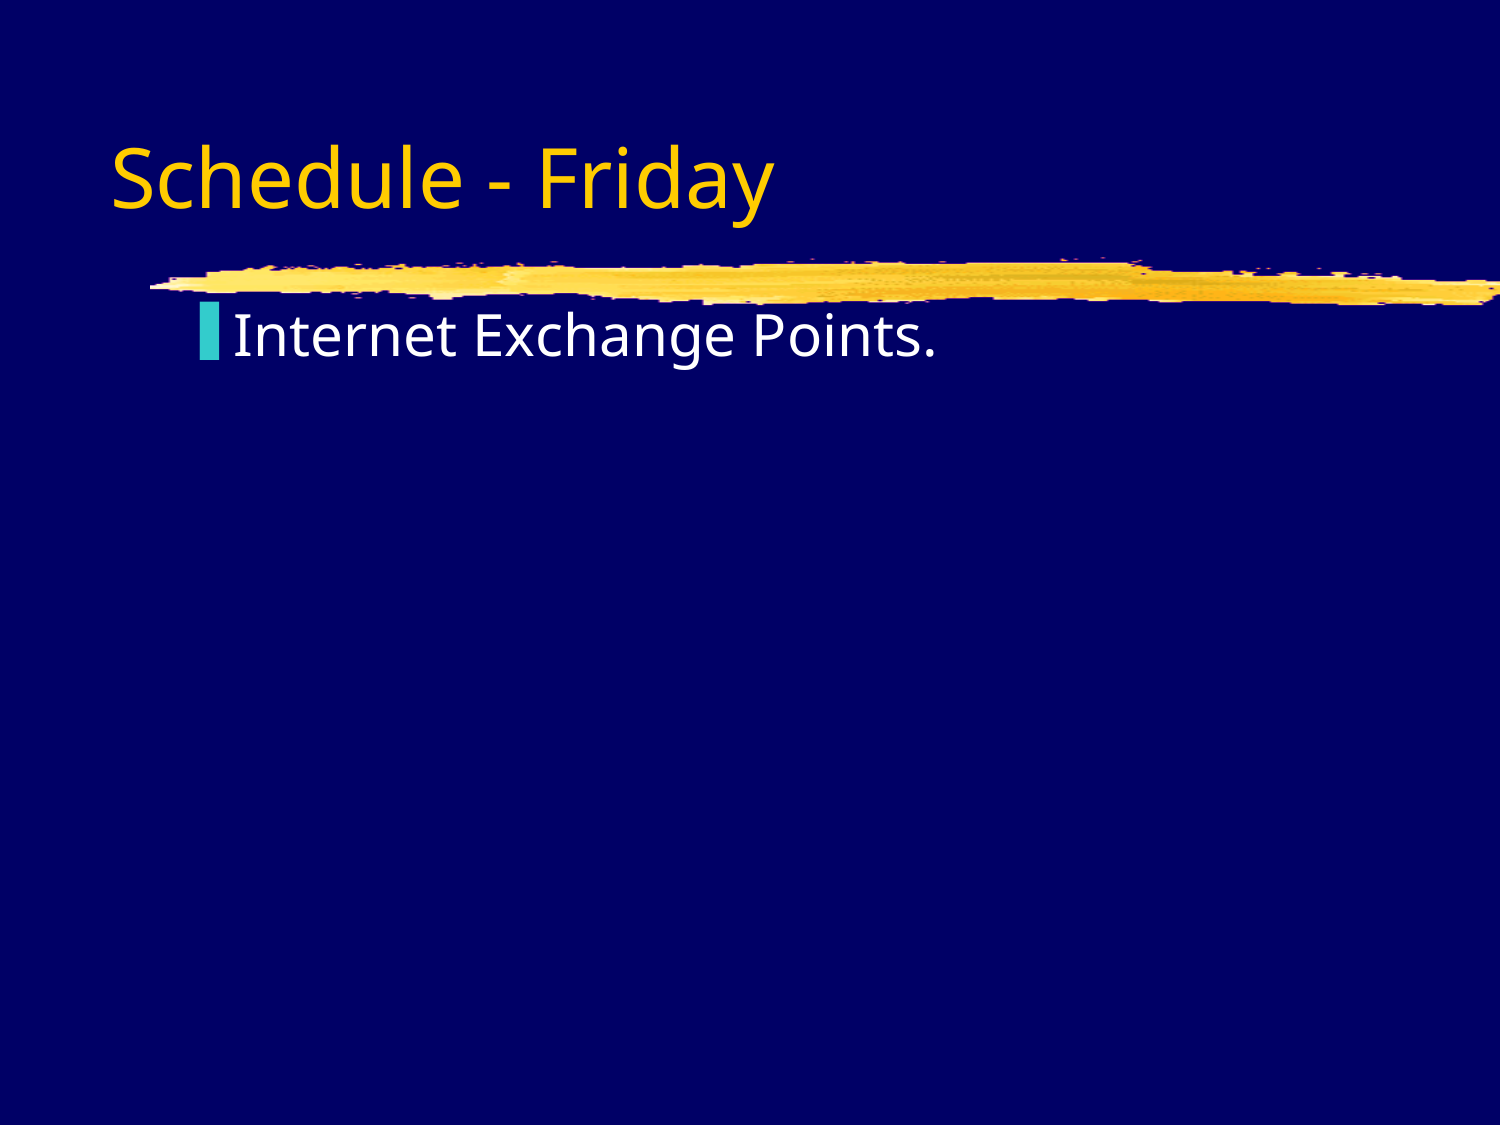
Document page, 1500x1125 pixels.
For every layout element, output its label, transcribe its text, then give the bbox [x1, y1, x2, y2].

picture [150, 252, 1500, 316]
list Internet Exchange Points. [110, 312, 1391, 1118]
title Schedule - Friday [110, 78, 1391, 297]
